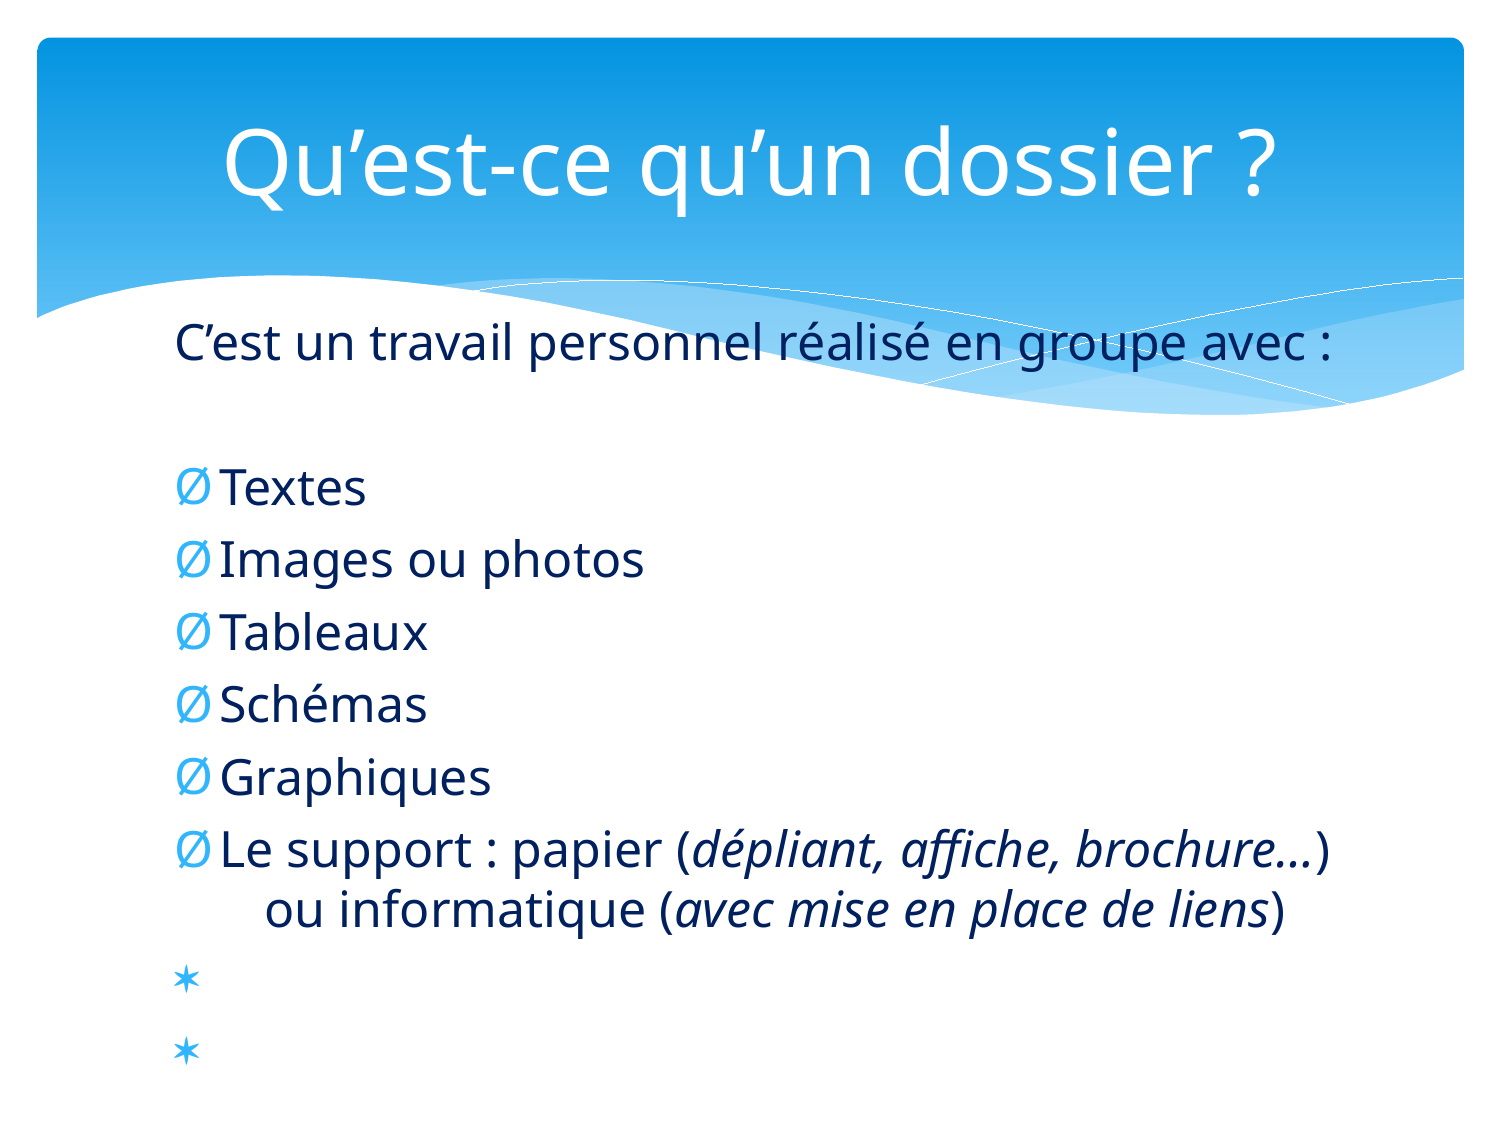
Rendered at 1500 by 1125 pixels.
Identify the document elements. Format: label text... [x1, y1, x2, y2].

list C’est un travail personnel réalisé en groupe avec : Textes Images ou photos Tableaux Schémas Graphiques Le support : papier (dépliant, affiche, brochure…) ou informatique (avec mise en place de liens) [159, 302, 1375, 1000]
title Qu’est-ce qu’un dossier ? [75, 55, 1426, 262]
